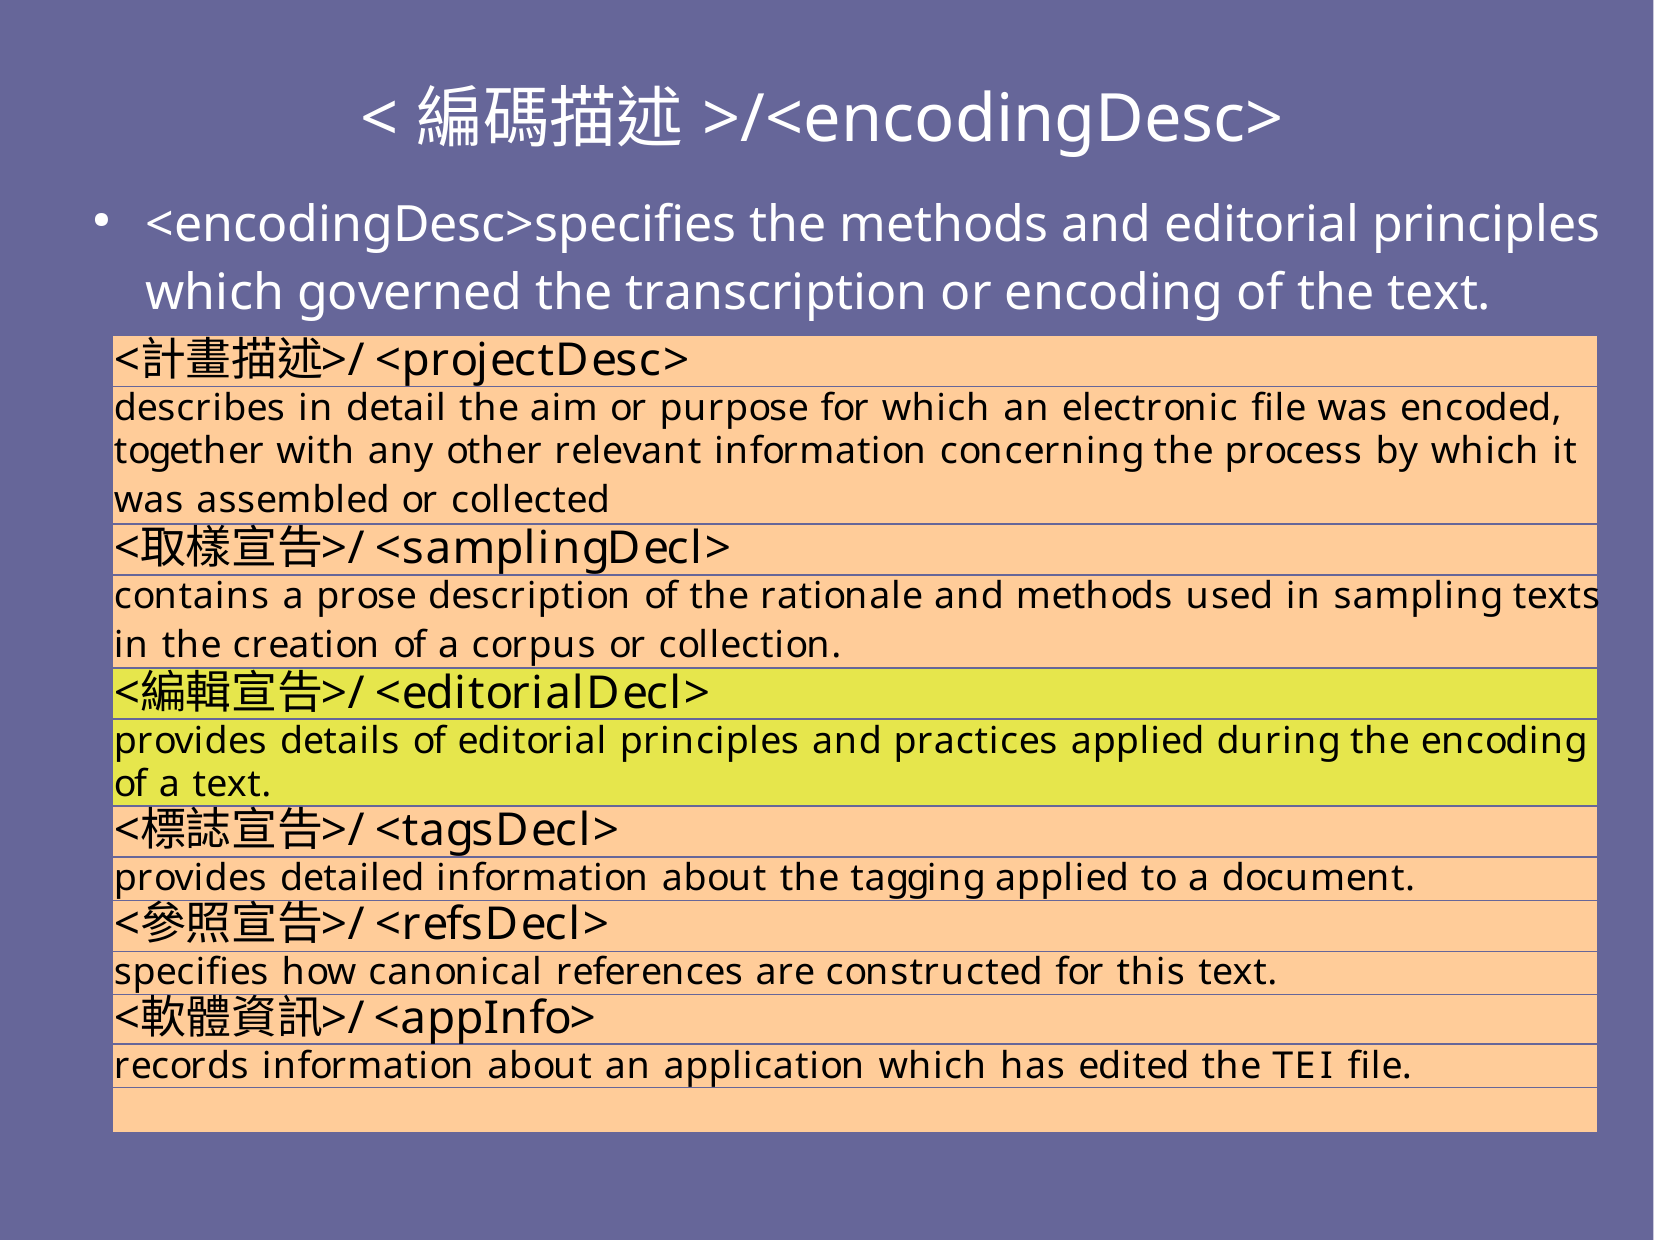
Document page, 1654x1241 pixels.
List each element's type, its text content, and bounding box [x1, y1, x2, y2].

chart [112, 336, 1599, 1237]
title <編碼描述>/<encodingDesc> [112, 37, 1525, 187]
list <encodingDesc>specifies the methods and editorial principles which governed the transcription or encoding of the text. [75, 187, 1613, 322]
